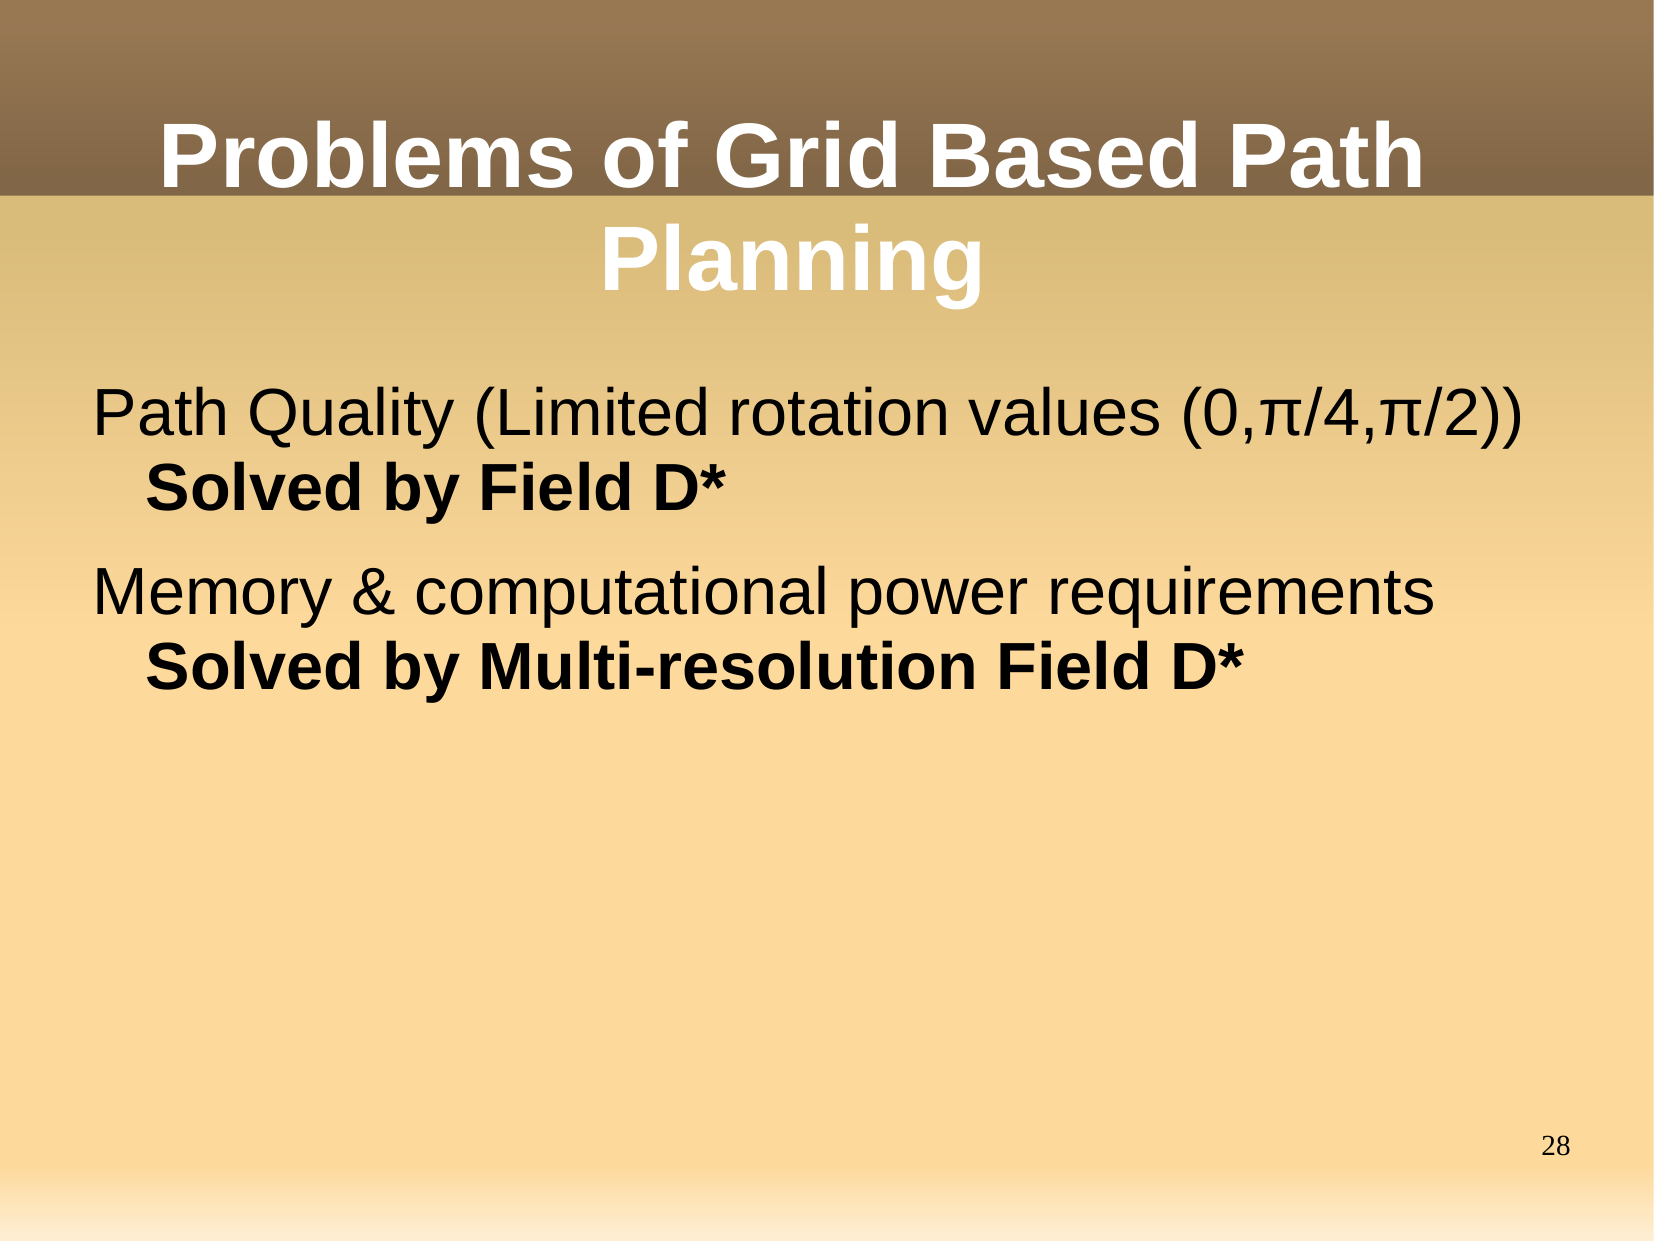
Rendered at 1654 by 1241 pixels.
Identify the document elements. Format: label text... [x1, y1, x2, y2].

title Problems of Grid Based Path Planning [49, 104, 1538, 413]
list Path Quality (Limited rotation values (0,π/4,π/2)) Solved by Field D* Memory & computational power requirements Solved by Multi-resolution Field D* [75, 375, 1564, 1094]
picture [0, 0, 1654, 1241]
